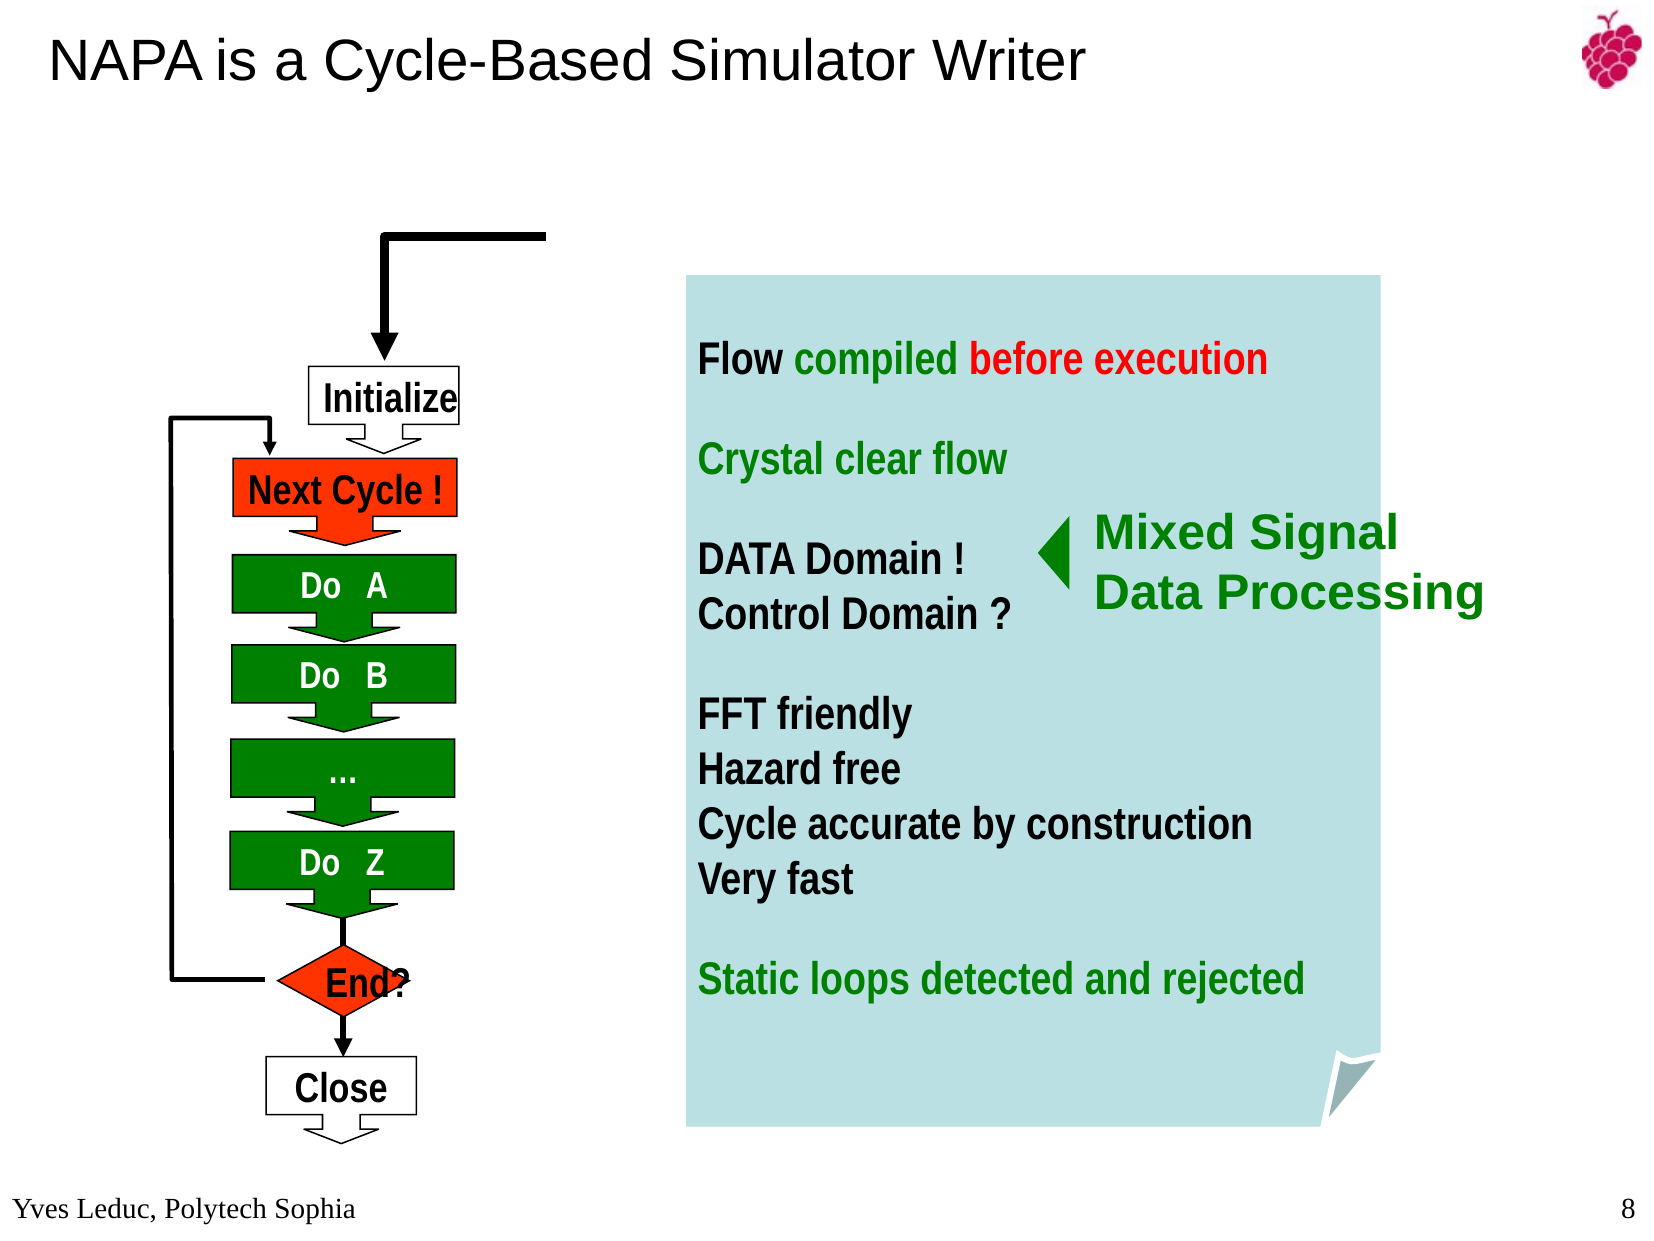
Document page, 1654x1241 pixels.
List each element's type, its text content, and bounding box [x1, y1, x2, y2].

text_box Next Cycle ! [233, 458, 457, 546]
picture [1582, 5, 1642, 89]
text_box Flow compiled before execution Crystal clear flow DATA Domain ! Control Domain ? FFT friendly Hazard free Cycle accurate by construction Very fast Static loops detected and rejected [682, 271, 1384, 1130]
text_box End? [375, 979, 383, 993]
text_box Close [266, 1056, 417, 1144]
text_box End? [277, 944, 385, 1017]
text_box … [230, 739, 455, 827]
text_box Initialize [308, 366, 459, 454]
text_box Do Z [230, 831, 454, 918]
text_box End? [388, 969, 404, 993]
text_box Do A [232, 554, 456, 642]
text_box Mixed Signal Data Processing [1079, 492, 1501, 628]
text_box Do B [231, 644, 456, 732]
text_box [1038, 518, 1069, 588]
title NAPA is a Cycle-Based Simulator Writer [0, 7, 1217, 107]
